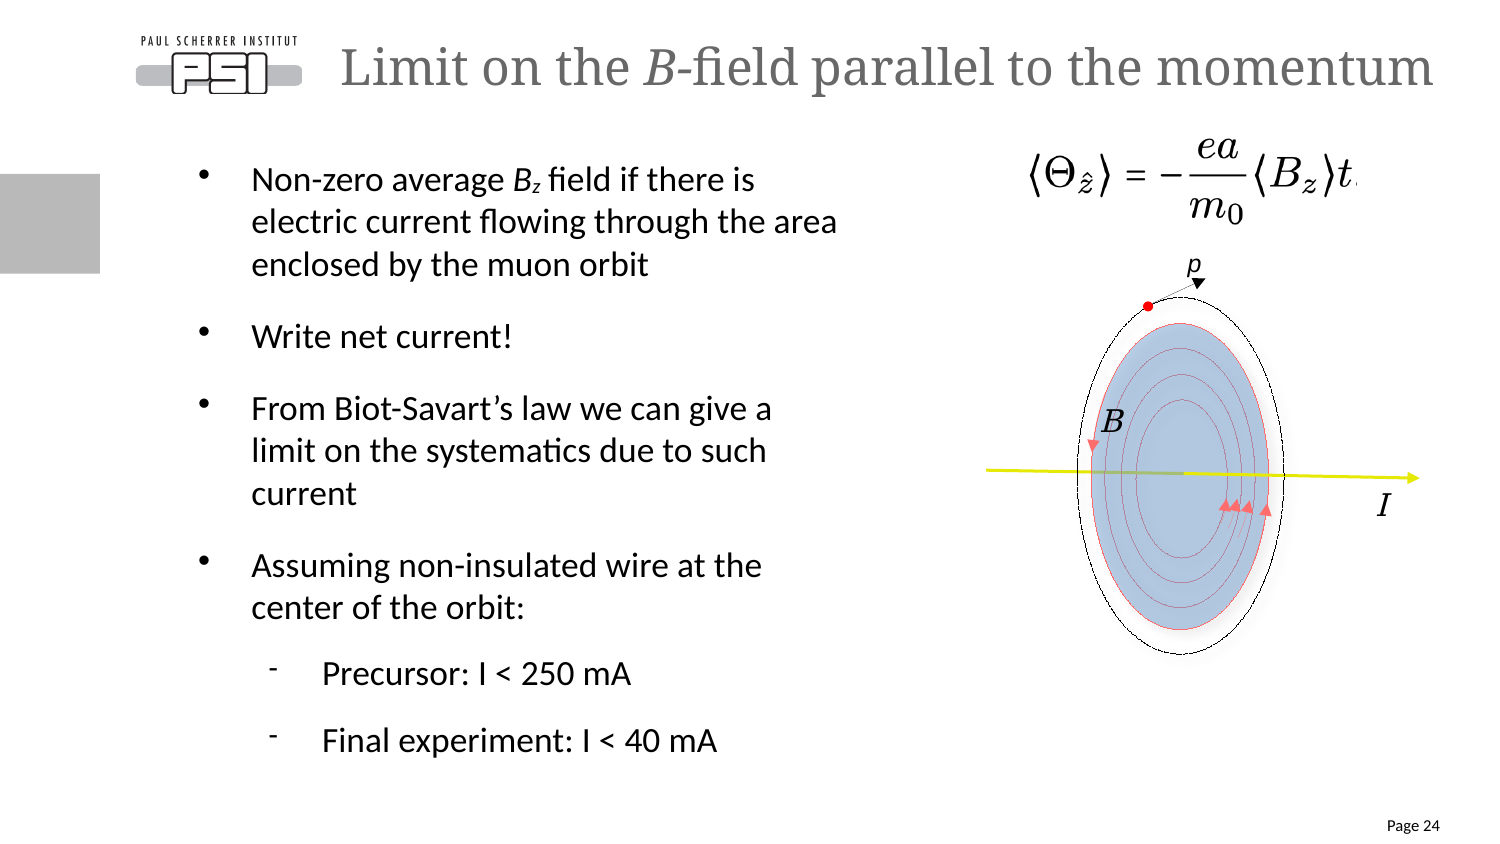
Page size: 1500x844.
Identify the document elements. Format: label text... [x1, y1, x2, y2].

text_box [1091, 323, 1269, 630]
picture [1017, 123, 1357, 230]
text_box p [1172, 240, 1217, 283]
text_box [1143, 301, 1154, 312]
title Limit on the B-field parallel to the momentum [340, 35, 1441, 98]
list Non-zero average Bz field if there is electric current flowing through the area enclosed by the muon orbit Write net current! From Biot-Savart’s law we can give a limit on the systematics due to such current Assuming non-insulated wire at the center of the orbit: Precursor: I < 250 mA Final experiment: I < 40 mA [180, 155, 846, 731]
text_box B [1084, 393, 1137, 440]
slide_number Page <number> [1346, 814, 1441, 839]
text_box I [1360, 478, 1402, 524]
